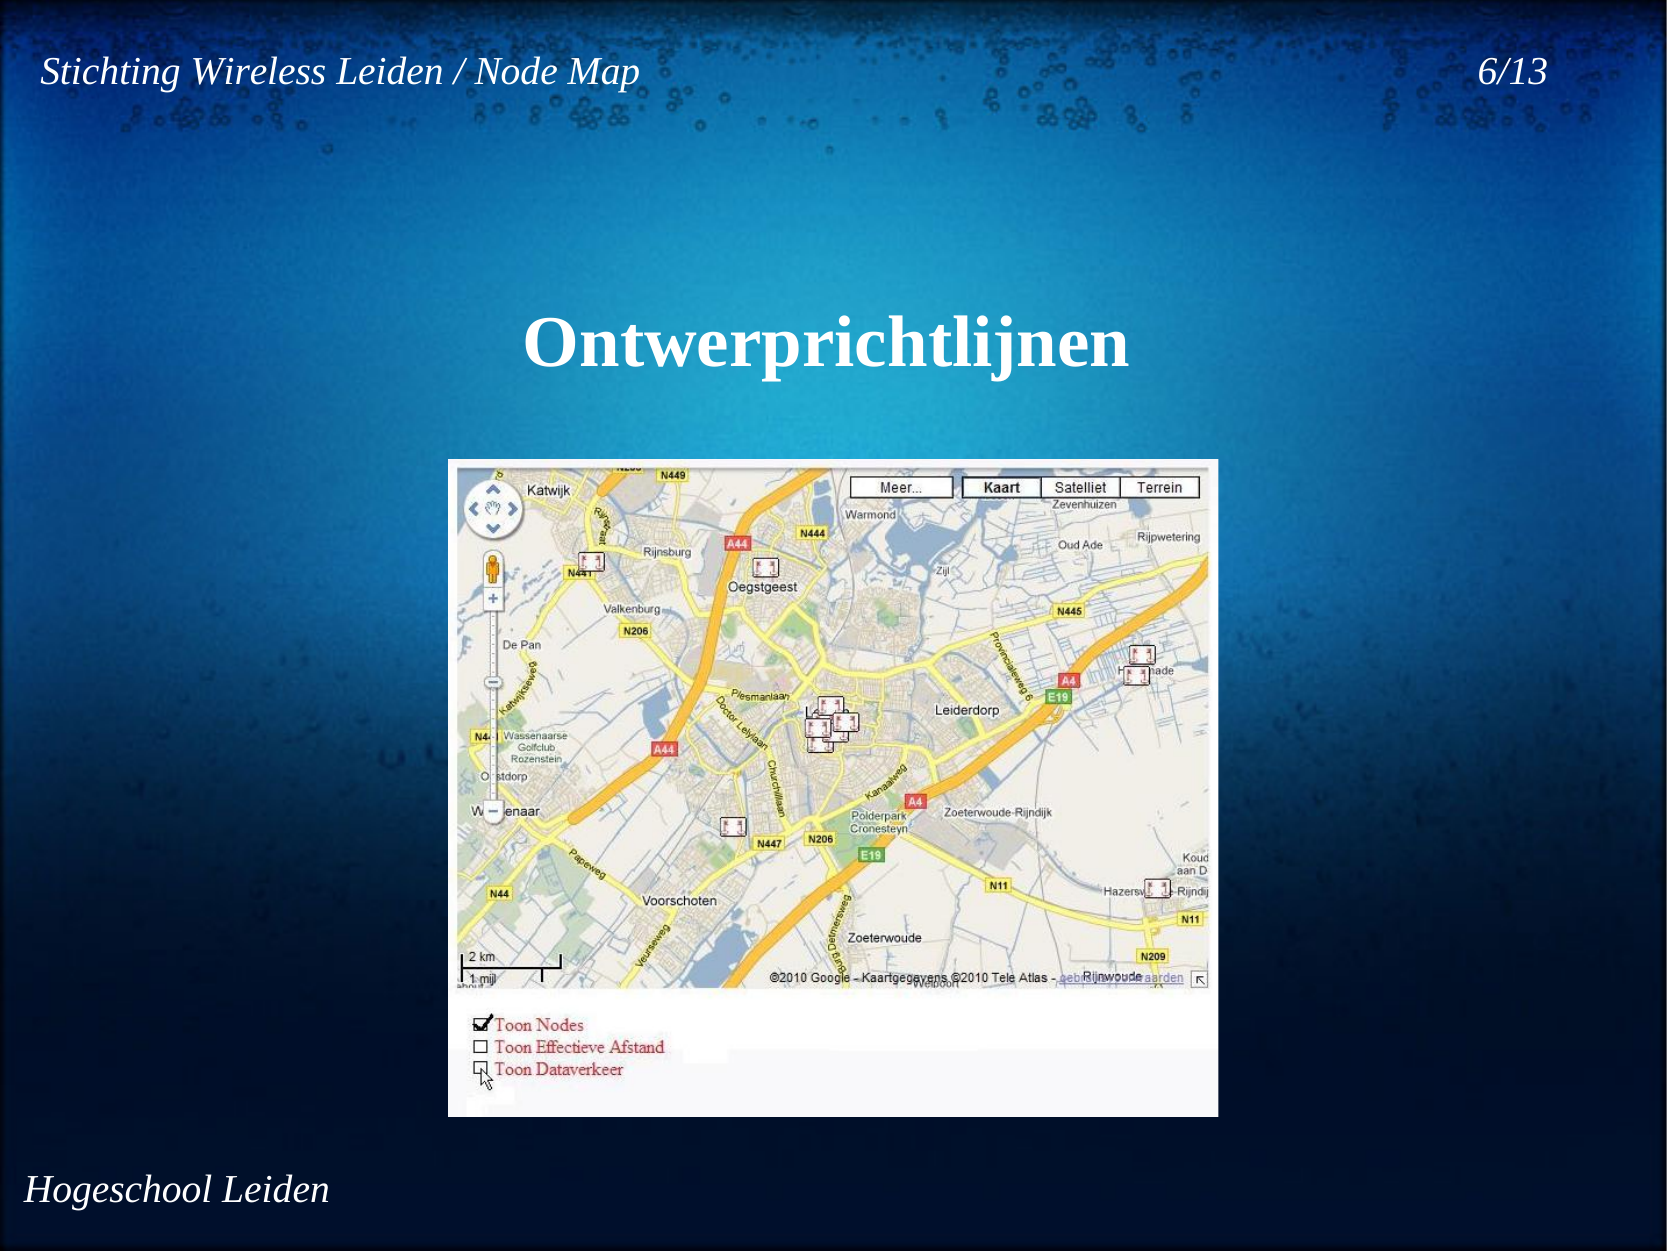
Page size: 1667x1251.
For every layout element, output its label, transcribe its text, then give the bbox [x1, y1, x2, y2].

text_box Hogeschool Leiden [23, 1166, 1612, 1212]
picture [0, 0, 1667, 1251]
list Ontwerprichtlijnen [173, 300, 1480, 857]
title Stichting Wireless Leiden / Node Map 6/13 [40, 48, 1629, 96]
